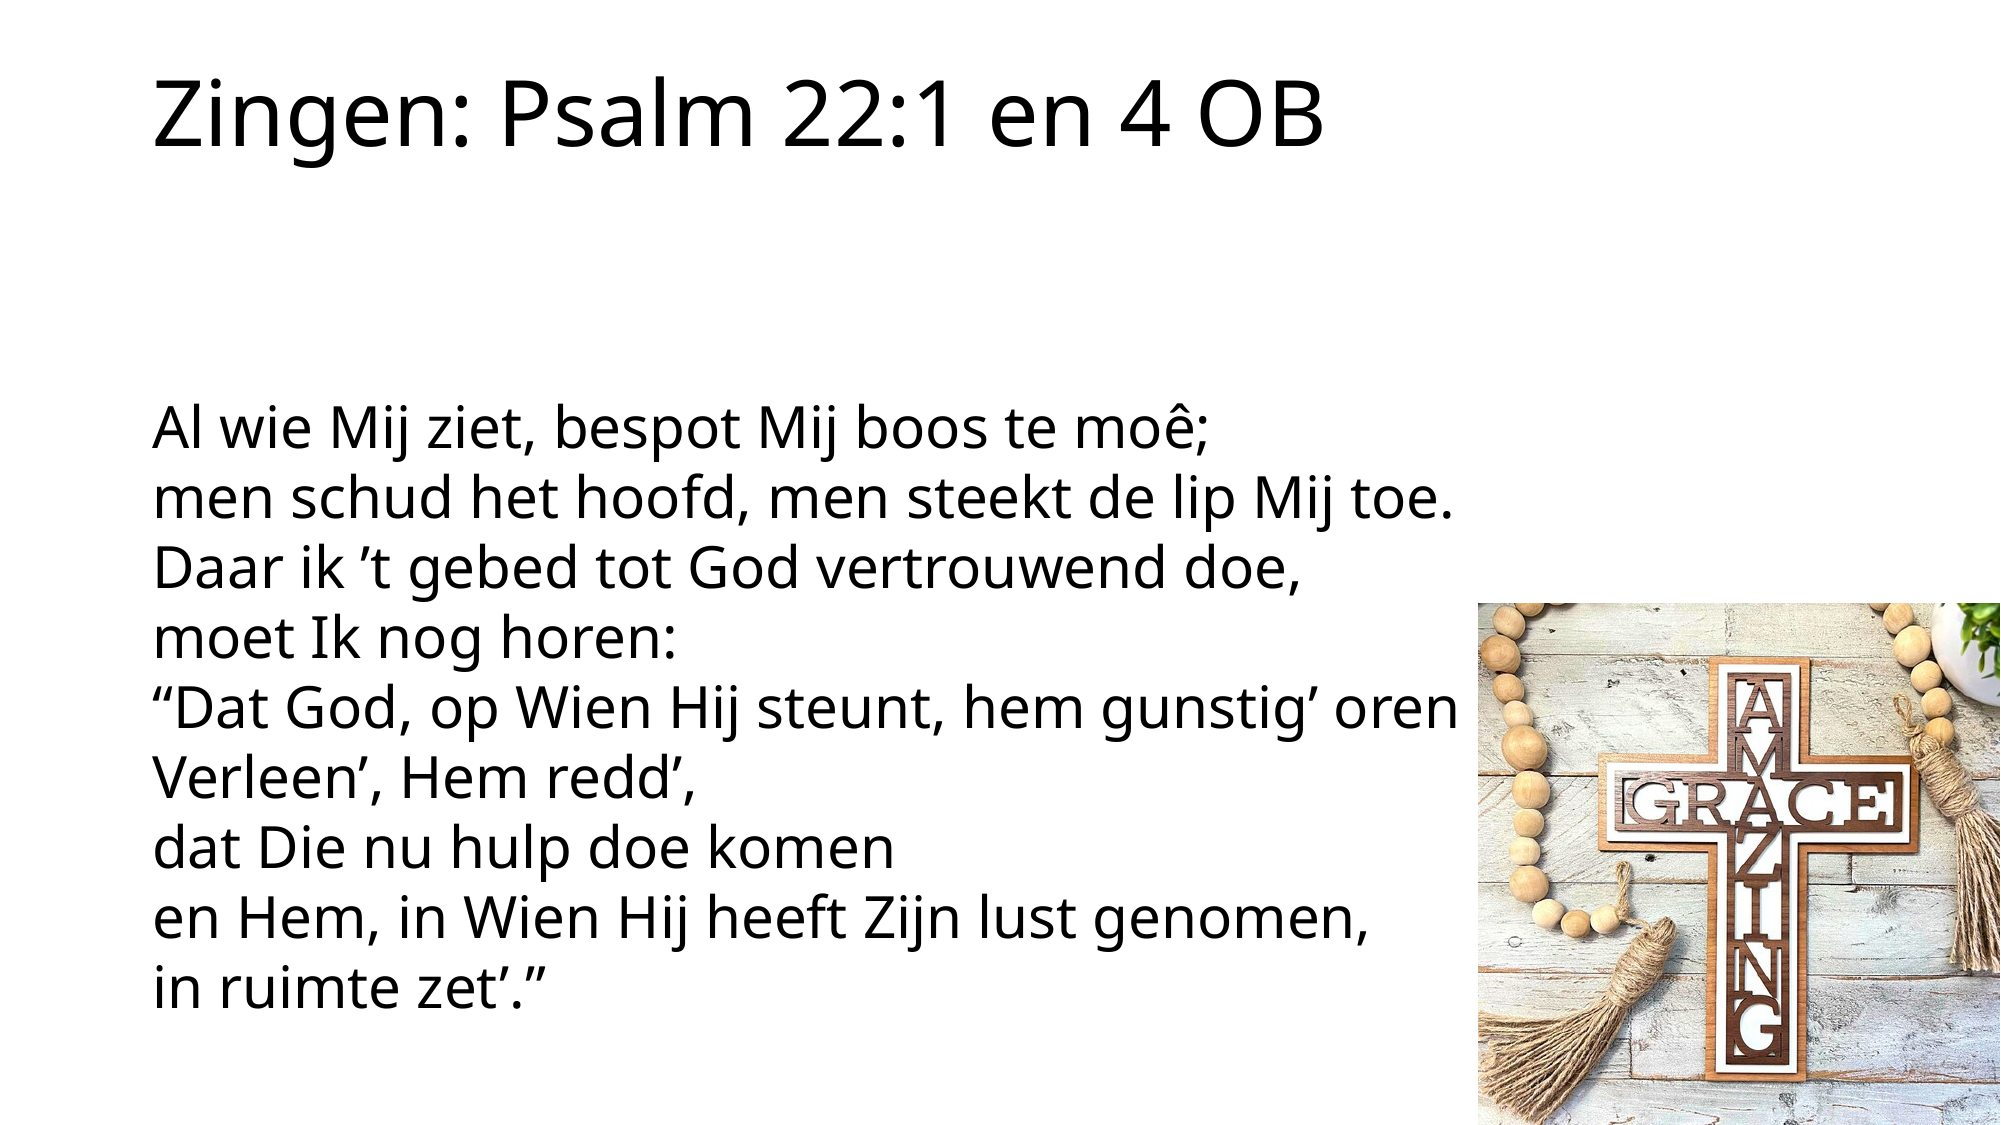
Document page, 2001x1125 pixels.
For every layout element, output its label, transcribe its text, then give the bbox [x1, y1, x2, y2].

picture [1478, 603, 2000, 1125]
title Zingen: Psalm 22:1 en 4 OB [137, 59, 1863, 278]
text_box Al wie Mij ziet, bespot Mij boos te moê; men schud het hoofd, men steekt de lip Mij toe. Daar ik ’t gebed tot God vertrouwend doe, moet Ik nog horen: “Dat God, op Wien Hij steunt, hem gunstig’ oren Verleen’, Hem redd’, dat Die nu hulp doe komen en Hem, in Wien Hij heeft Zijn lust genomen, in ruimte zet’.” [137, 382, 1514, 1028]
